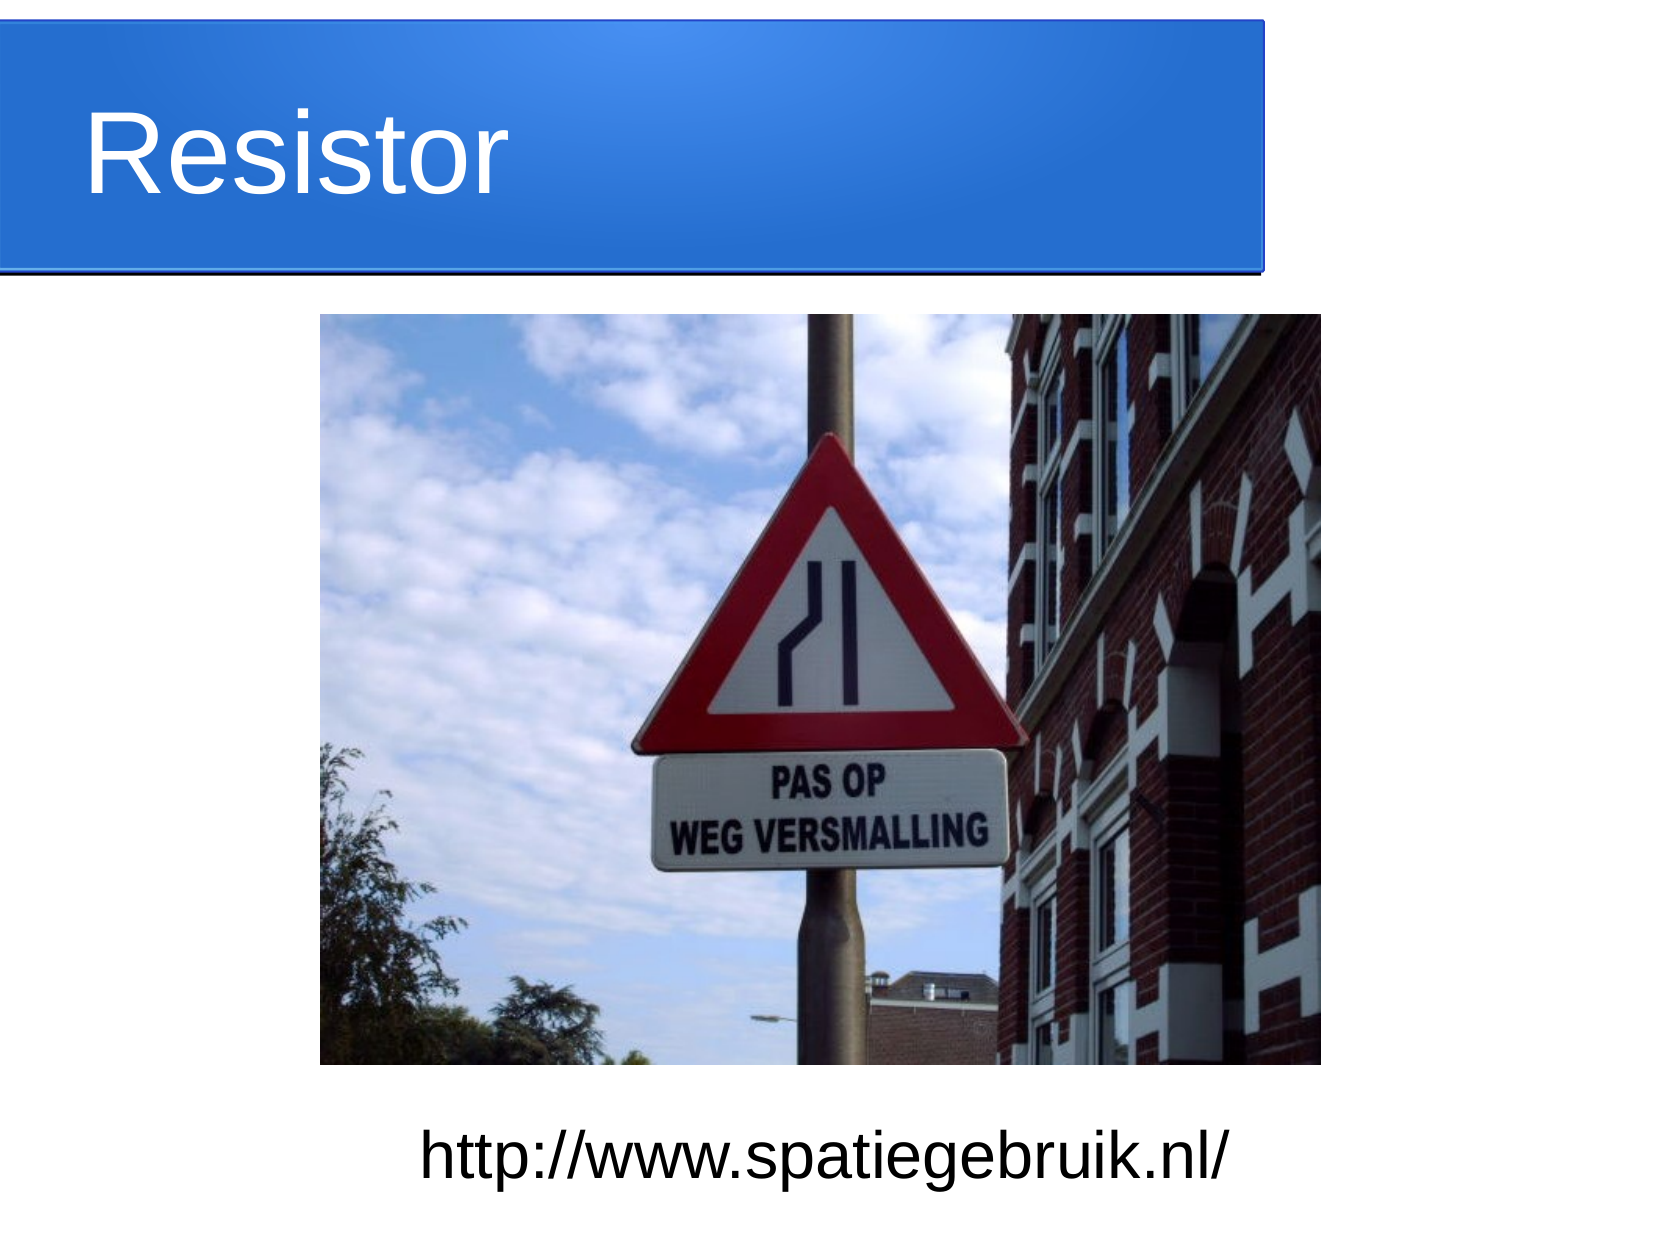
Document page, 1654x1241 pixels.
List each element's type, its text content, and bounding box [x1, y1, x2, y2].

picture [320, 314, 1321, 1065]
title Resistor [82, 49, 1250, 257]
subtitle http://www.spatiegebruik.nl/ [30, 1095, 1621, 1216]
